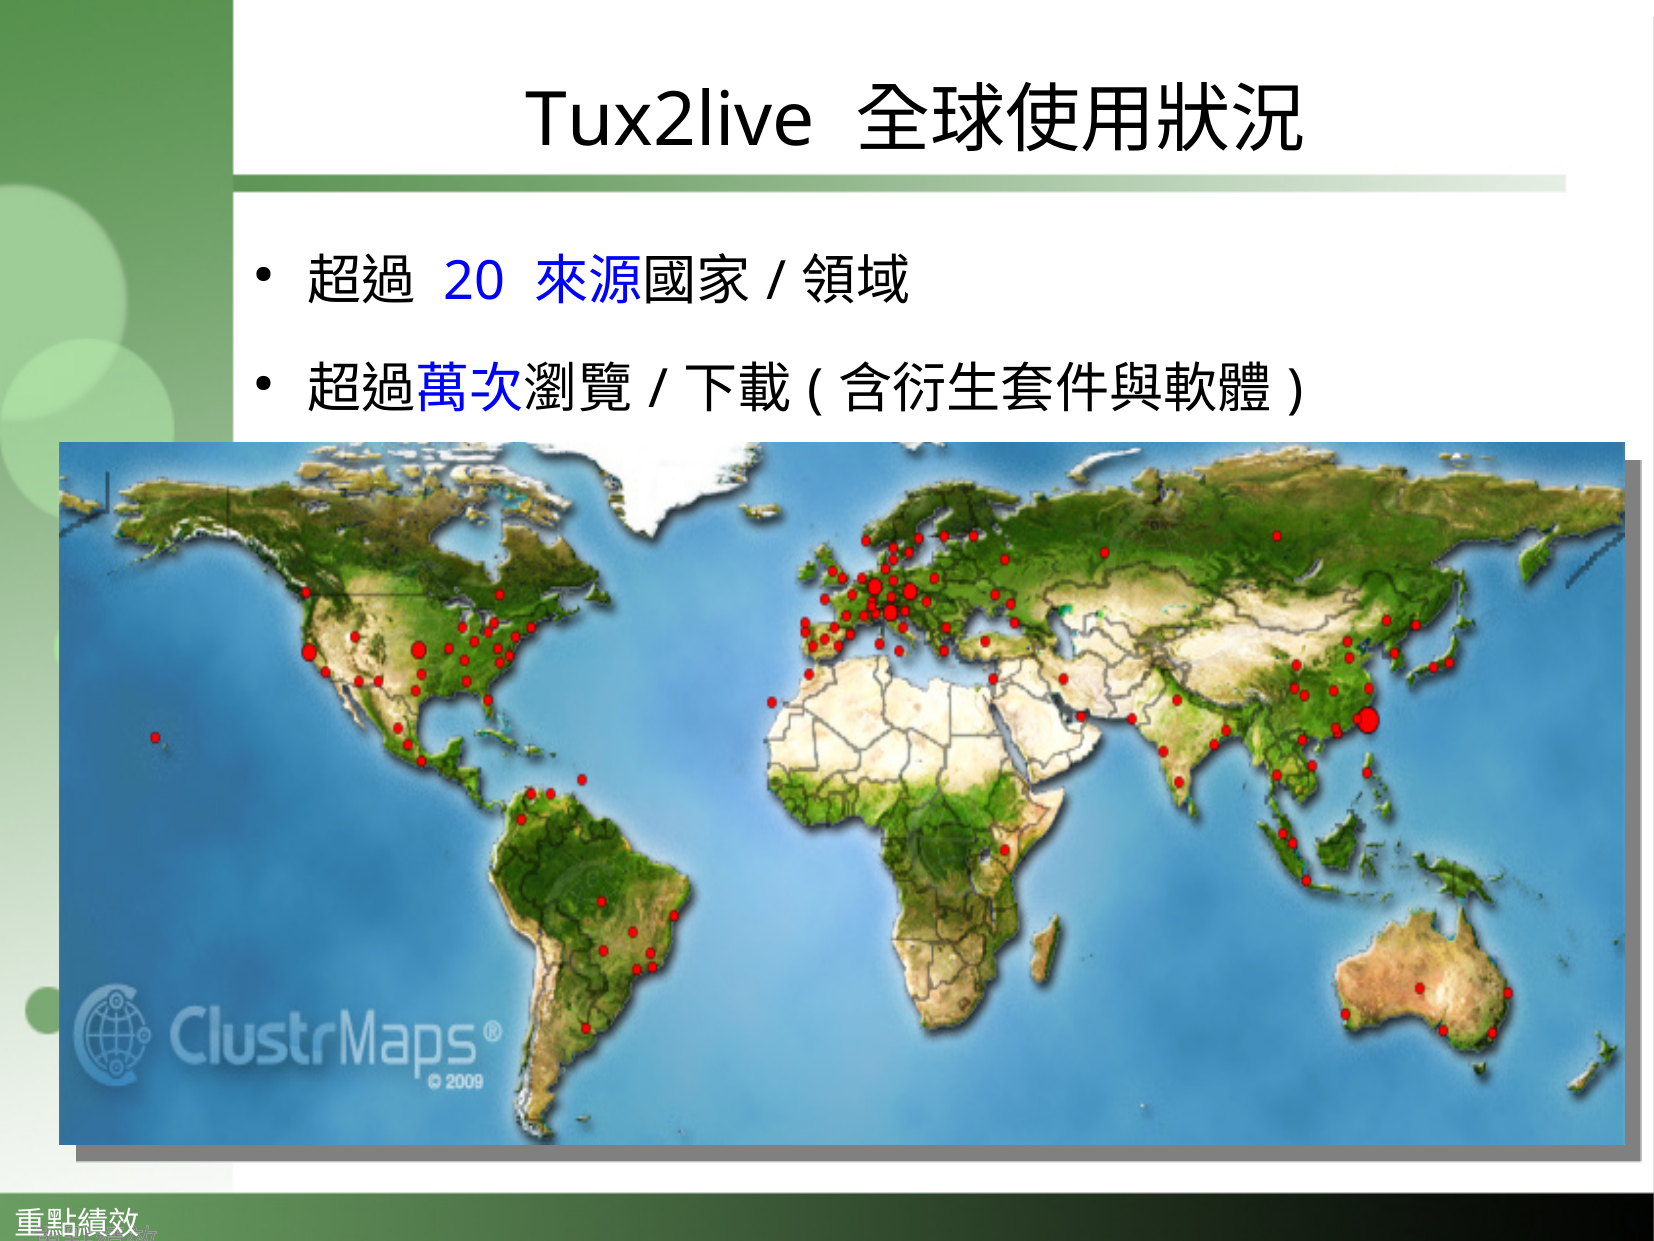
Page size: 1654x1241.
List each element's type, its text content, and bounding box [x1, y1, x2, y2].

picture [0, 0, 1654, 1241]
text_box 重點績效 [0, 1190, 155, 1241]
title Tux2live 全球使用狀況 [236, 49, 1595, 178]
list 超過 20 來源國家/領域 超過萬次瀏覽/下載(含衍生套件與軟體) [236, 236, 1595, 442]
